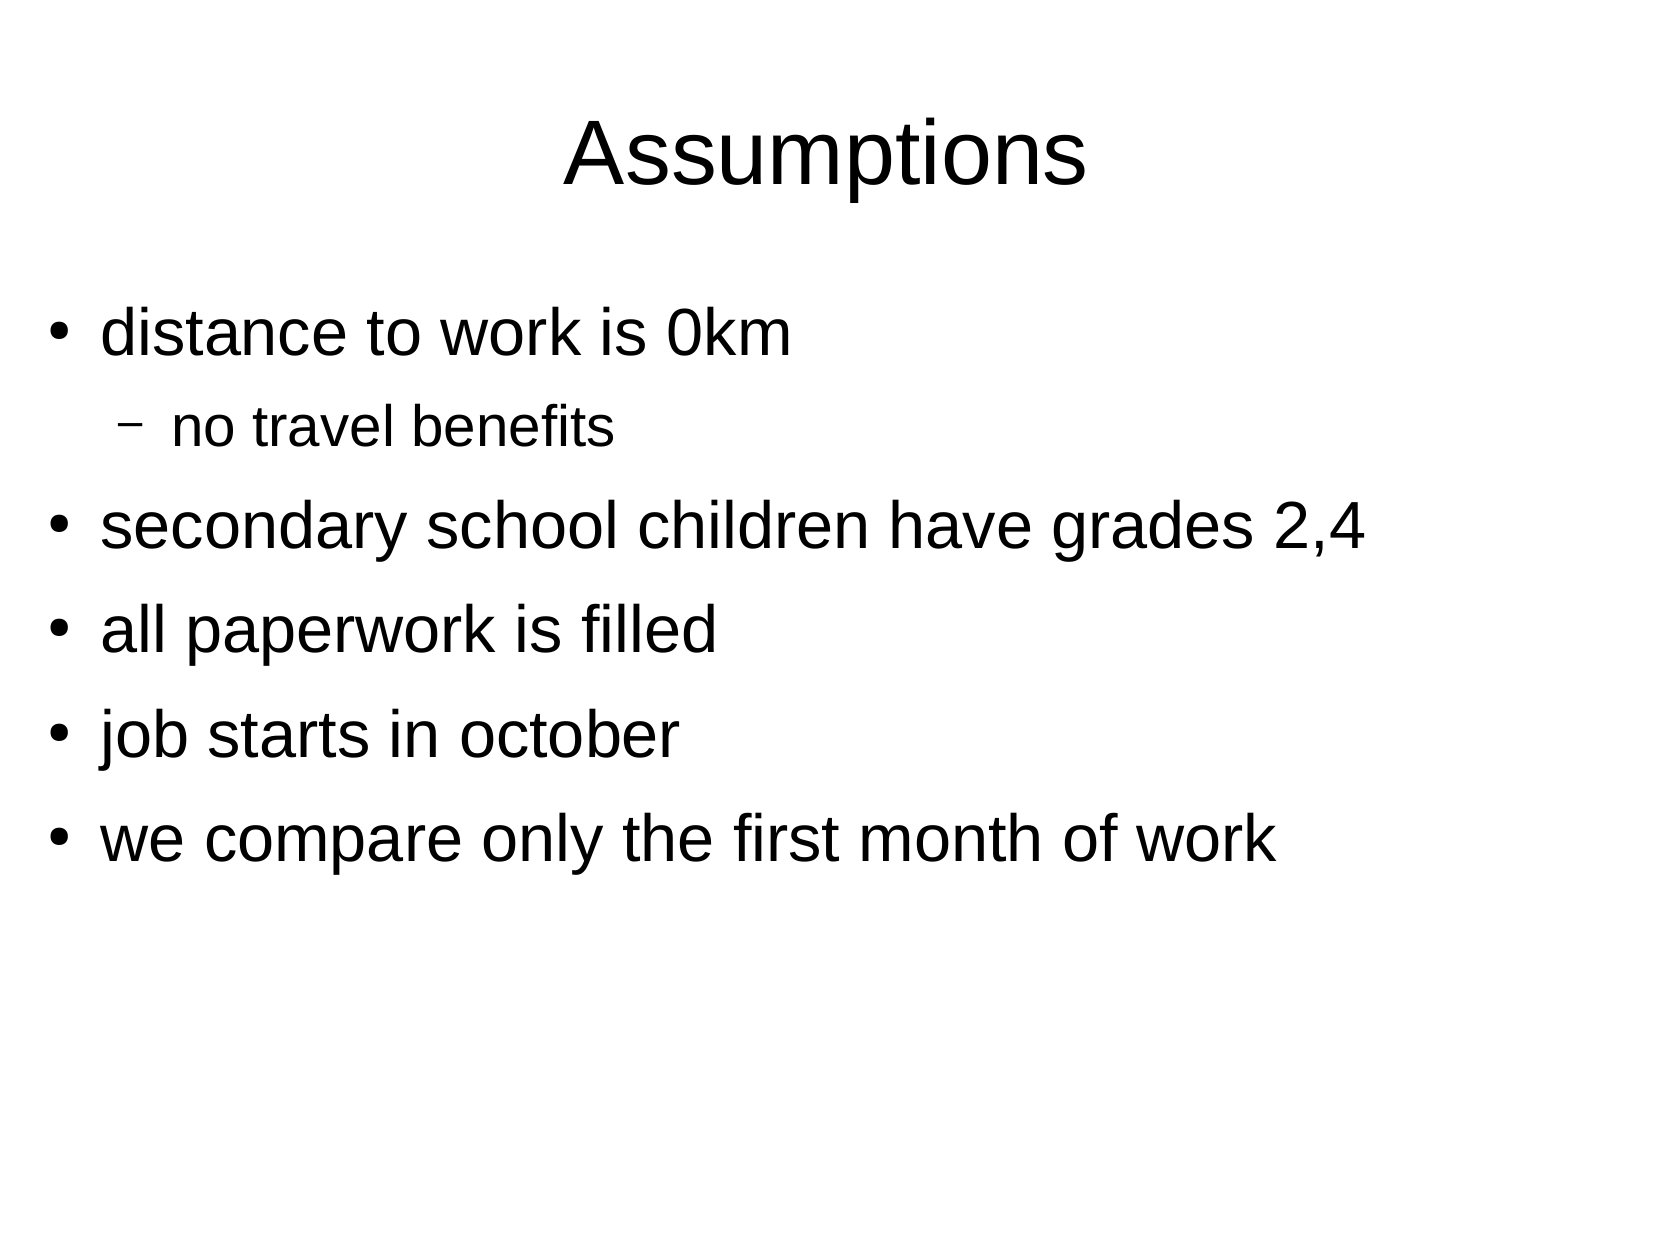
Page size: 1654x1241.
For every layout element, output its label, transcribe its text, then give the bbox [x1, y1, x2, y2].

title Assumptions [82, 49, 1571, 257]
list distance to work is 0km no travel benefits secondary school children have grades 2,4 all paperwork is filled job starts in october we compare only the first month of work [29, 295, 1533, 1130]
